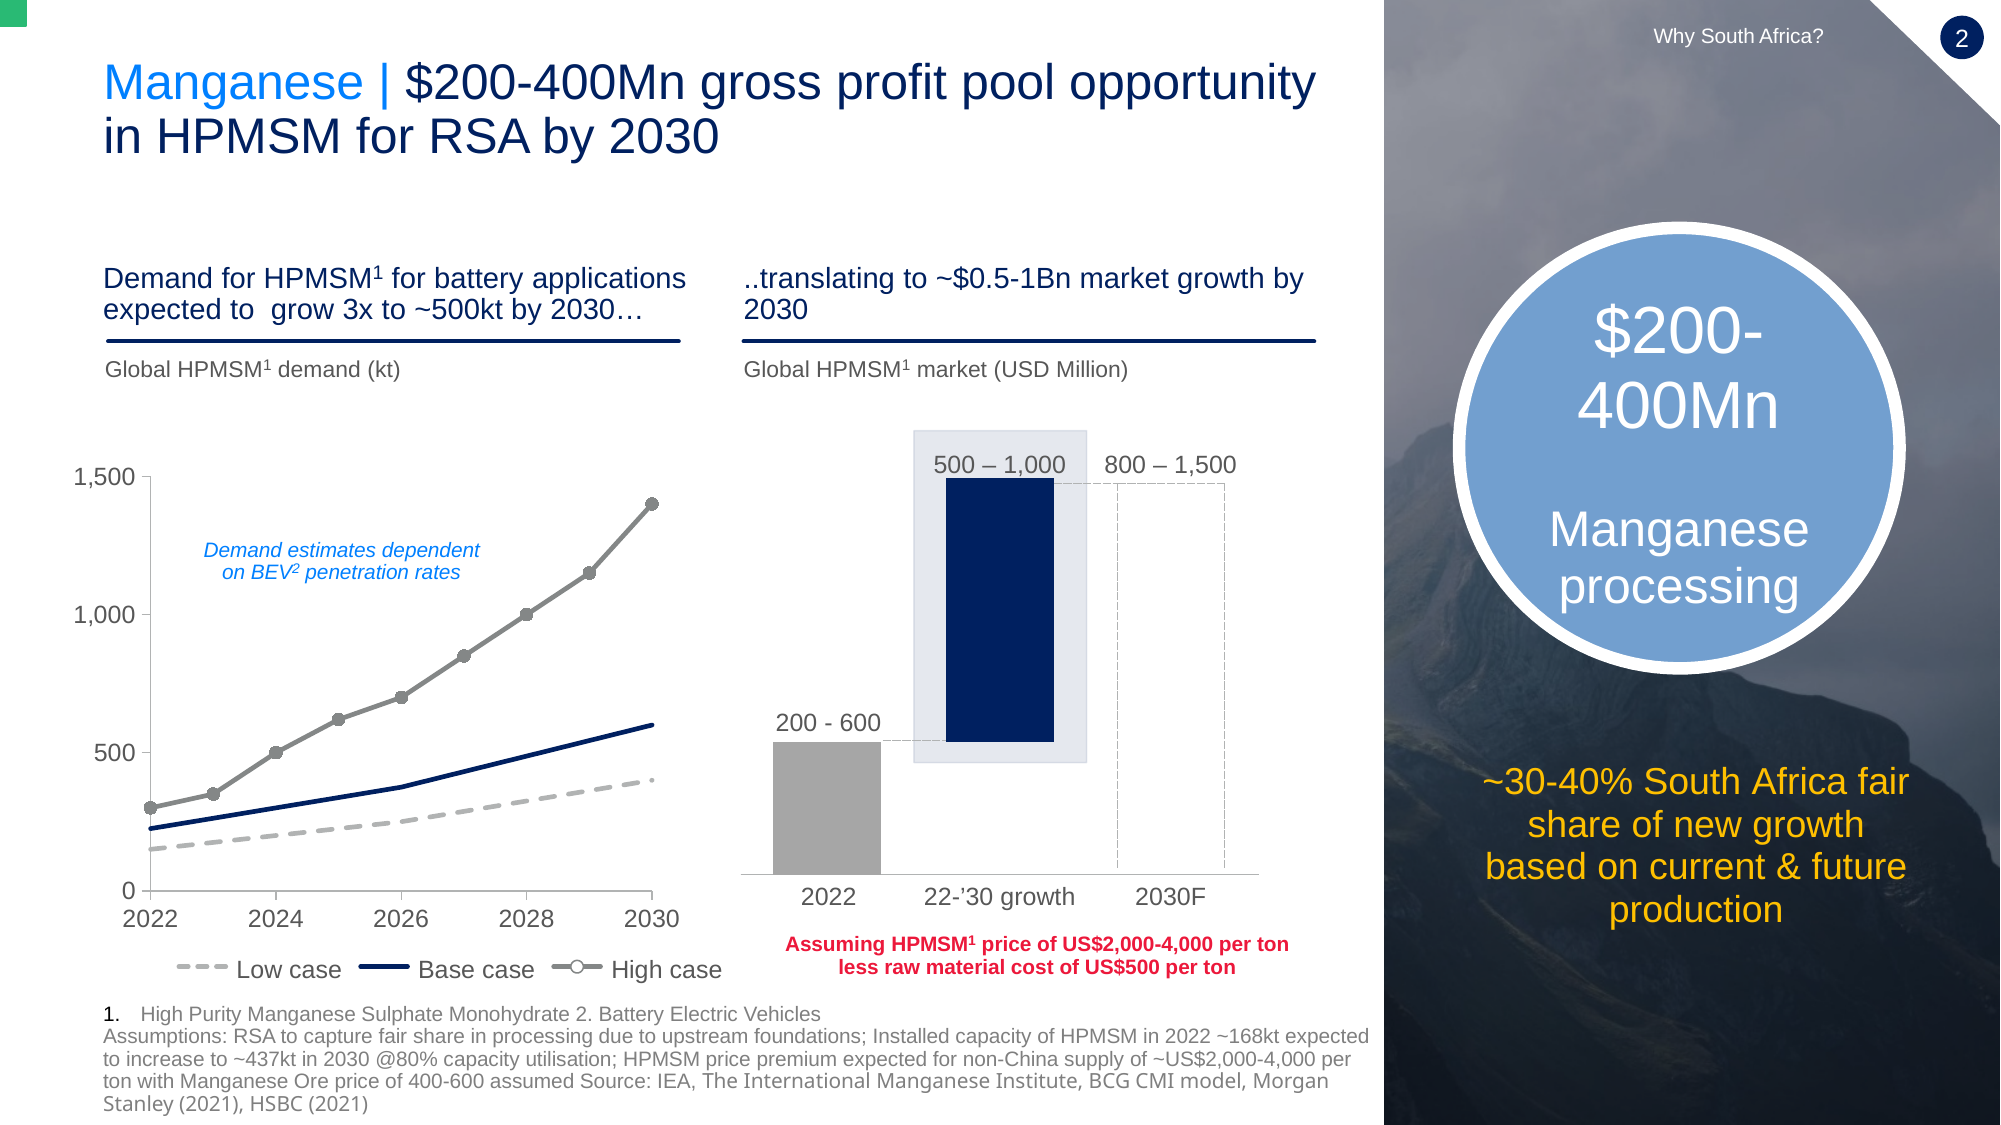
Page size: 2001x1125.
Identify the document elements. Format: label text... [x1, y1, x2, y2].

text_box High case [611, 950, 722, 984]
text_box Why South Africa? [1653, 14, 1892, 56]
text_box [914, 431, 1087, 469]
text_box $200-400Mn Manganese processing [1459, 227, 1900, 669]
text_box 2022 [800, 878, 858, 911]
text_box High Purity Manganese Sulphate Monohydrate 2. Battery Electric Vehicles Assumptions: RSA to capture fair share in processing due to upstream foundations; Installed capacity of HPMSM in 2022 ~168kt expected to increase to ~437kt in 2030 @80% capacity utilisation; HPMSM price premium expected for non-China supply of ~US$2,000-4,000 per ton with Manganese Ore price of 400-600 assumed Source: IEA, The International Manganese Institute, BCG CMI model, Morgan Stanley (2021), HSBC (2021) [103, 1003, 1374, 1116]
text_box ..translating to ~$0.5-1Bn market growth by 2030 [743, 259, 1315, 330]
text_box Global HPMSM1 market (USD Million) [743, 348, 1255, 392]
title Manganese | $200-400Mn gross profit pool opportunity in HPMSM for RSA by 2030 [103, 55, 1343, 165]
chart [729, 469, 1271, 883]
text_box [1384, 0, 2000, 1125]
text_box Base case [418, 950, 535, 984]
text_box Demand for HPMSM1 for battery applications expected to grow 3x to ~500kt by 2030… [103, 259, 693, 330]
text_box 22-’30 growth [924, 878, 1077, 911]
text_box 200 - 600 [773, 670, 885, 737]
text_box Assuming HPMSM1 price of US$2,000-4,000 per ton less raw material cost of US$500 per ton [784, 933, 1291, 977]
text_box Global HPMSM1 demand (kt) [104, 348, 616, 392]
text_box Low case [236, 950, 342, 984]
text_box 2 [1940, 15, 1984, 60]
text_box [570, 960, 584, 973]
chart [60, 453, 693, 942]
text_box ~30-40% South Africa fair share of new growth based on current & future production [1459, 752, 1934, 941]
text_box Demand estimates dependent on BEV2 penetration rates [199, 519, 484, 604]
text_box 800 – 1,500 [1102, 446, 1240, 479]
text_box 500 – 1,000 [931, 446, 1069, 479]
text_box 2030F [1135, 878, 1207, 911]
